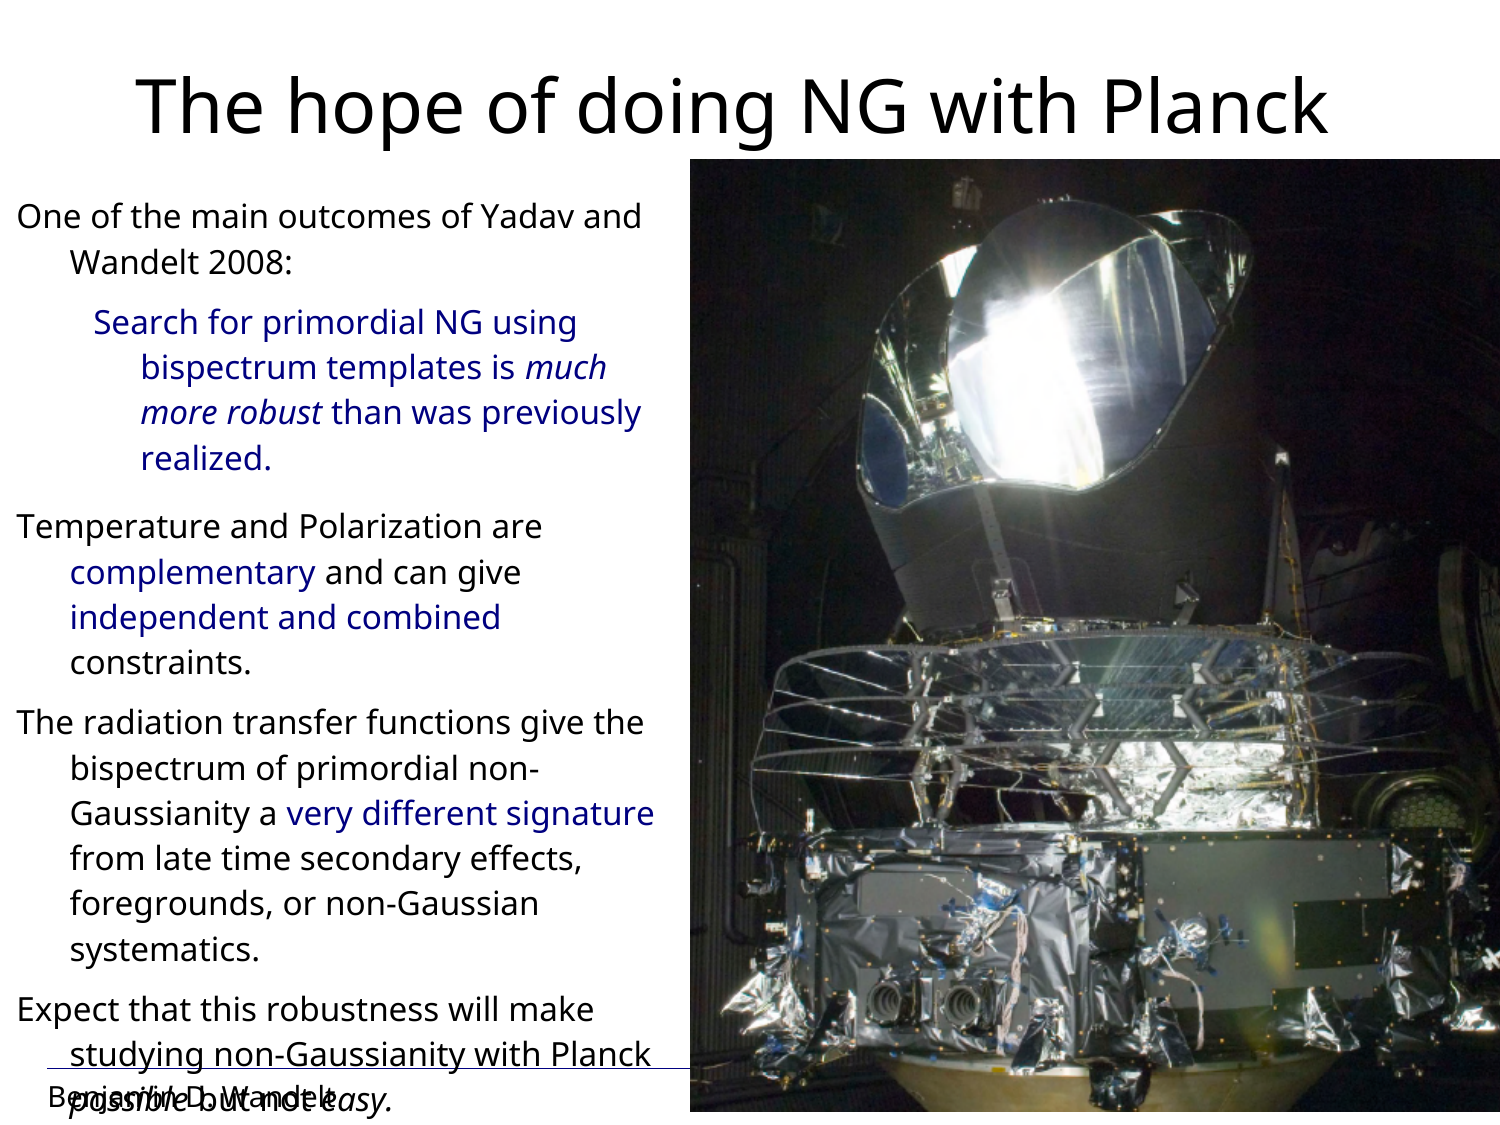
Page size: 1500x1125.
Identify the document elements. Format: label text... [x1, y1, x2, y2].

picture [690, 159, 1500, 1113]
list One of the main outcomes of Yadav and Wandelt 2008: Search for primordial NG using bispectrum templates is much more robust than was previously realized. Temperature and Polarization are complementary and can give independent and combined constraints. The radiation transfer functions give the bispectrum of primordial non-Gaussianity a very different signature from late time secondary effects, foregrounds, or non-Gaussian systematics. Expect that this robustness will make studying non-Gaussianity with Planck possible but not easy. [0, 193, 679, 1078]
title The hope of doing NG with Planck [135, 0, 1357, 216]
